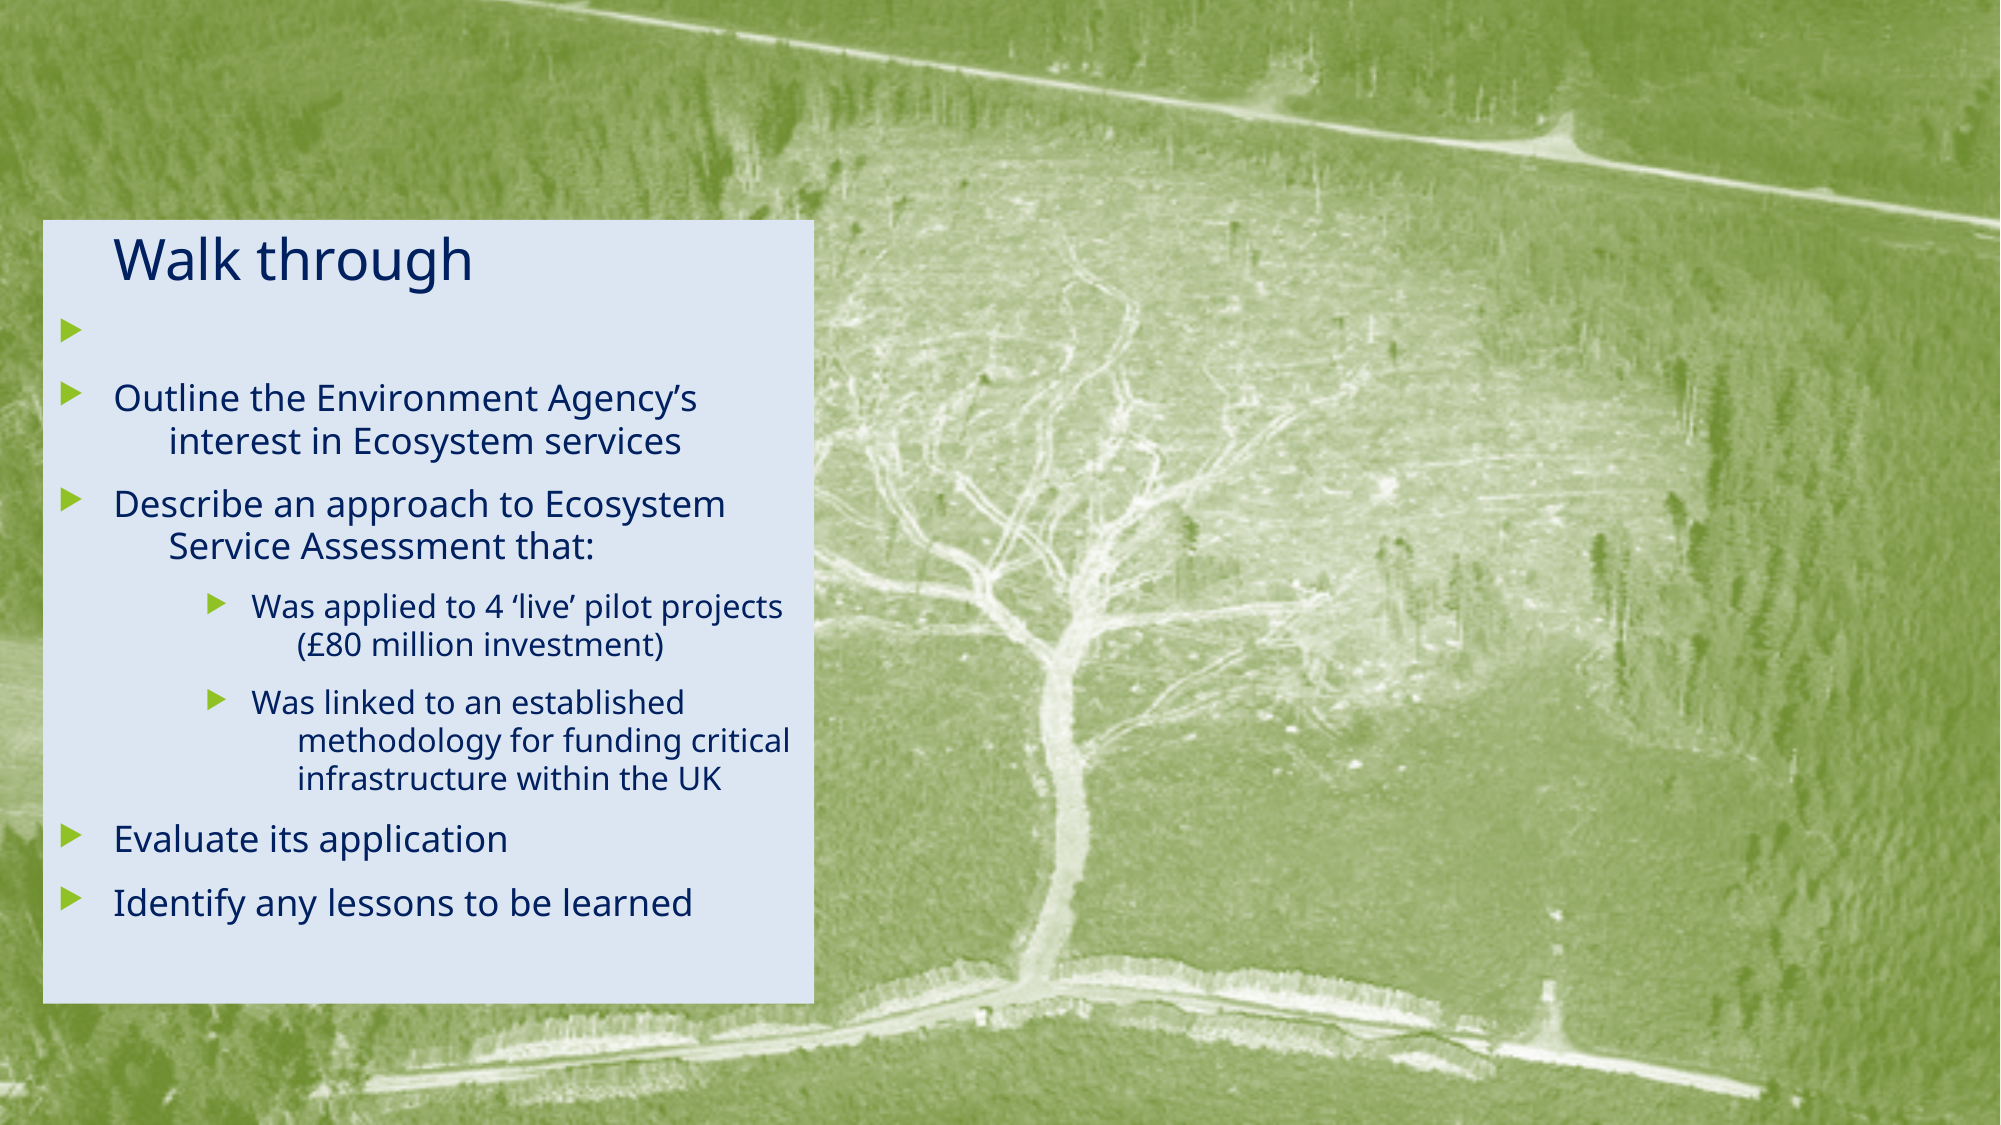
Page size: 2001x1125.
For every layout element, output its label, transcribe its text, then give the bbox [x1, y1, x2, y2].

list Walk through Outline the Environment Agency’s interest in Ecosystem services Describe an approach to Ecosystem Service Assessment that: Was applied to 4 ‘live’ pilot projects (£80 million investment) Was linked to an established methodology for funding critical infrastructure within the UK Evaluate its application Identify any lessons to be learned [43, 219, 815, 1004]
picture [0, 0, 2000, 1125]
